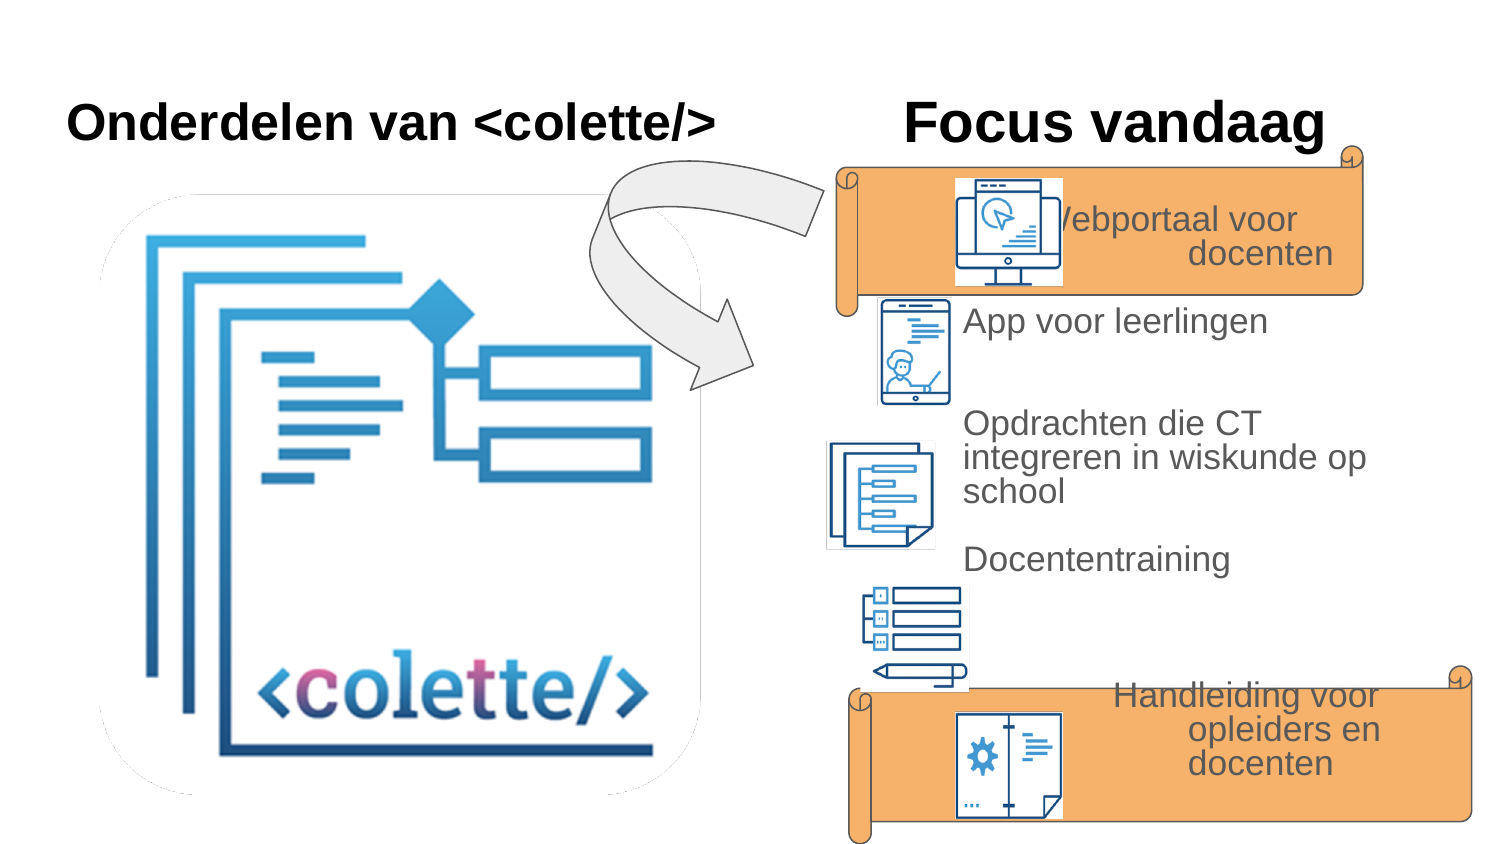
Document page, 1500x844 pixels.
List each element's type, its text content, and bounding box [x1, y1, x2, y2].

text_box [1437, 666, 1472, 822]
title Onderdelen van <colette/> [51, 72, 888, 167]
text_box [589, 161, 824, 391]
text_box Focus vandaag [888, 69, 1490, 171]
text_box [836, 167, 1363, 189]
picture [99, 178, 1063, 819]
list Webportaal voor docenten App voor leerlingen Opdrachten die CT integreren in wiskunde op school Docententraining Handleiding voor opleiders en docenten [947, 189, 1437, 844]
text_box [848, 819, 947, 844]
